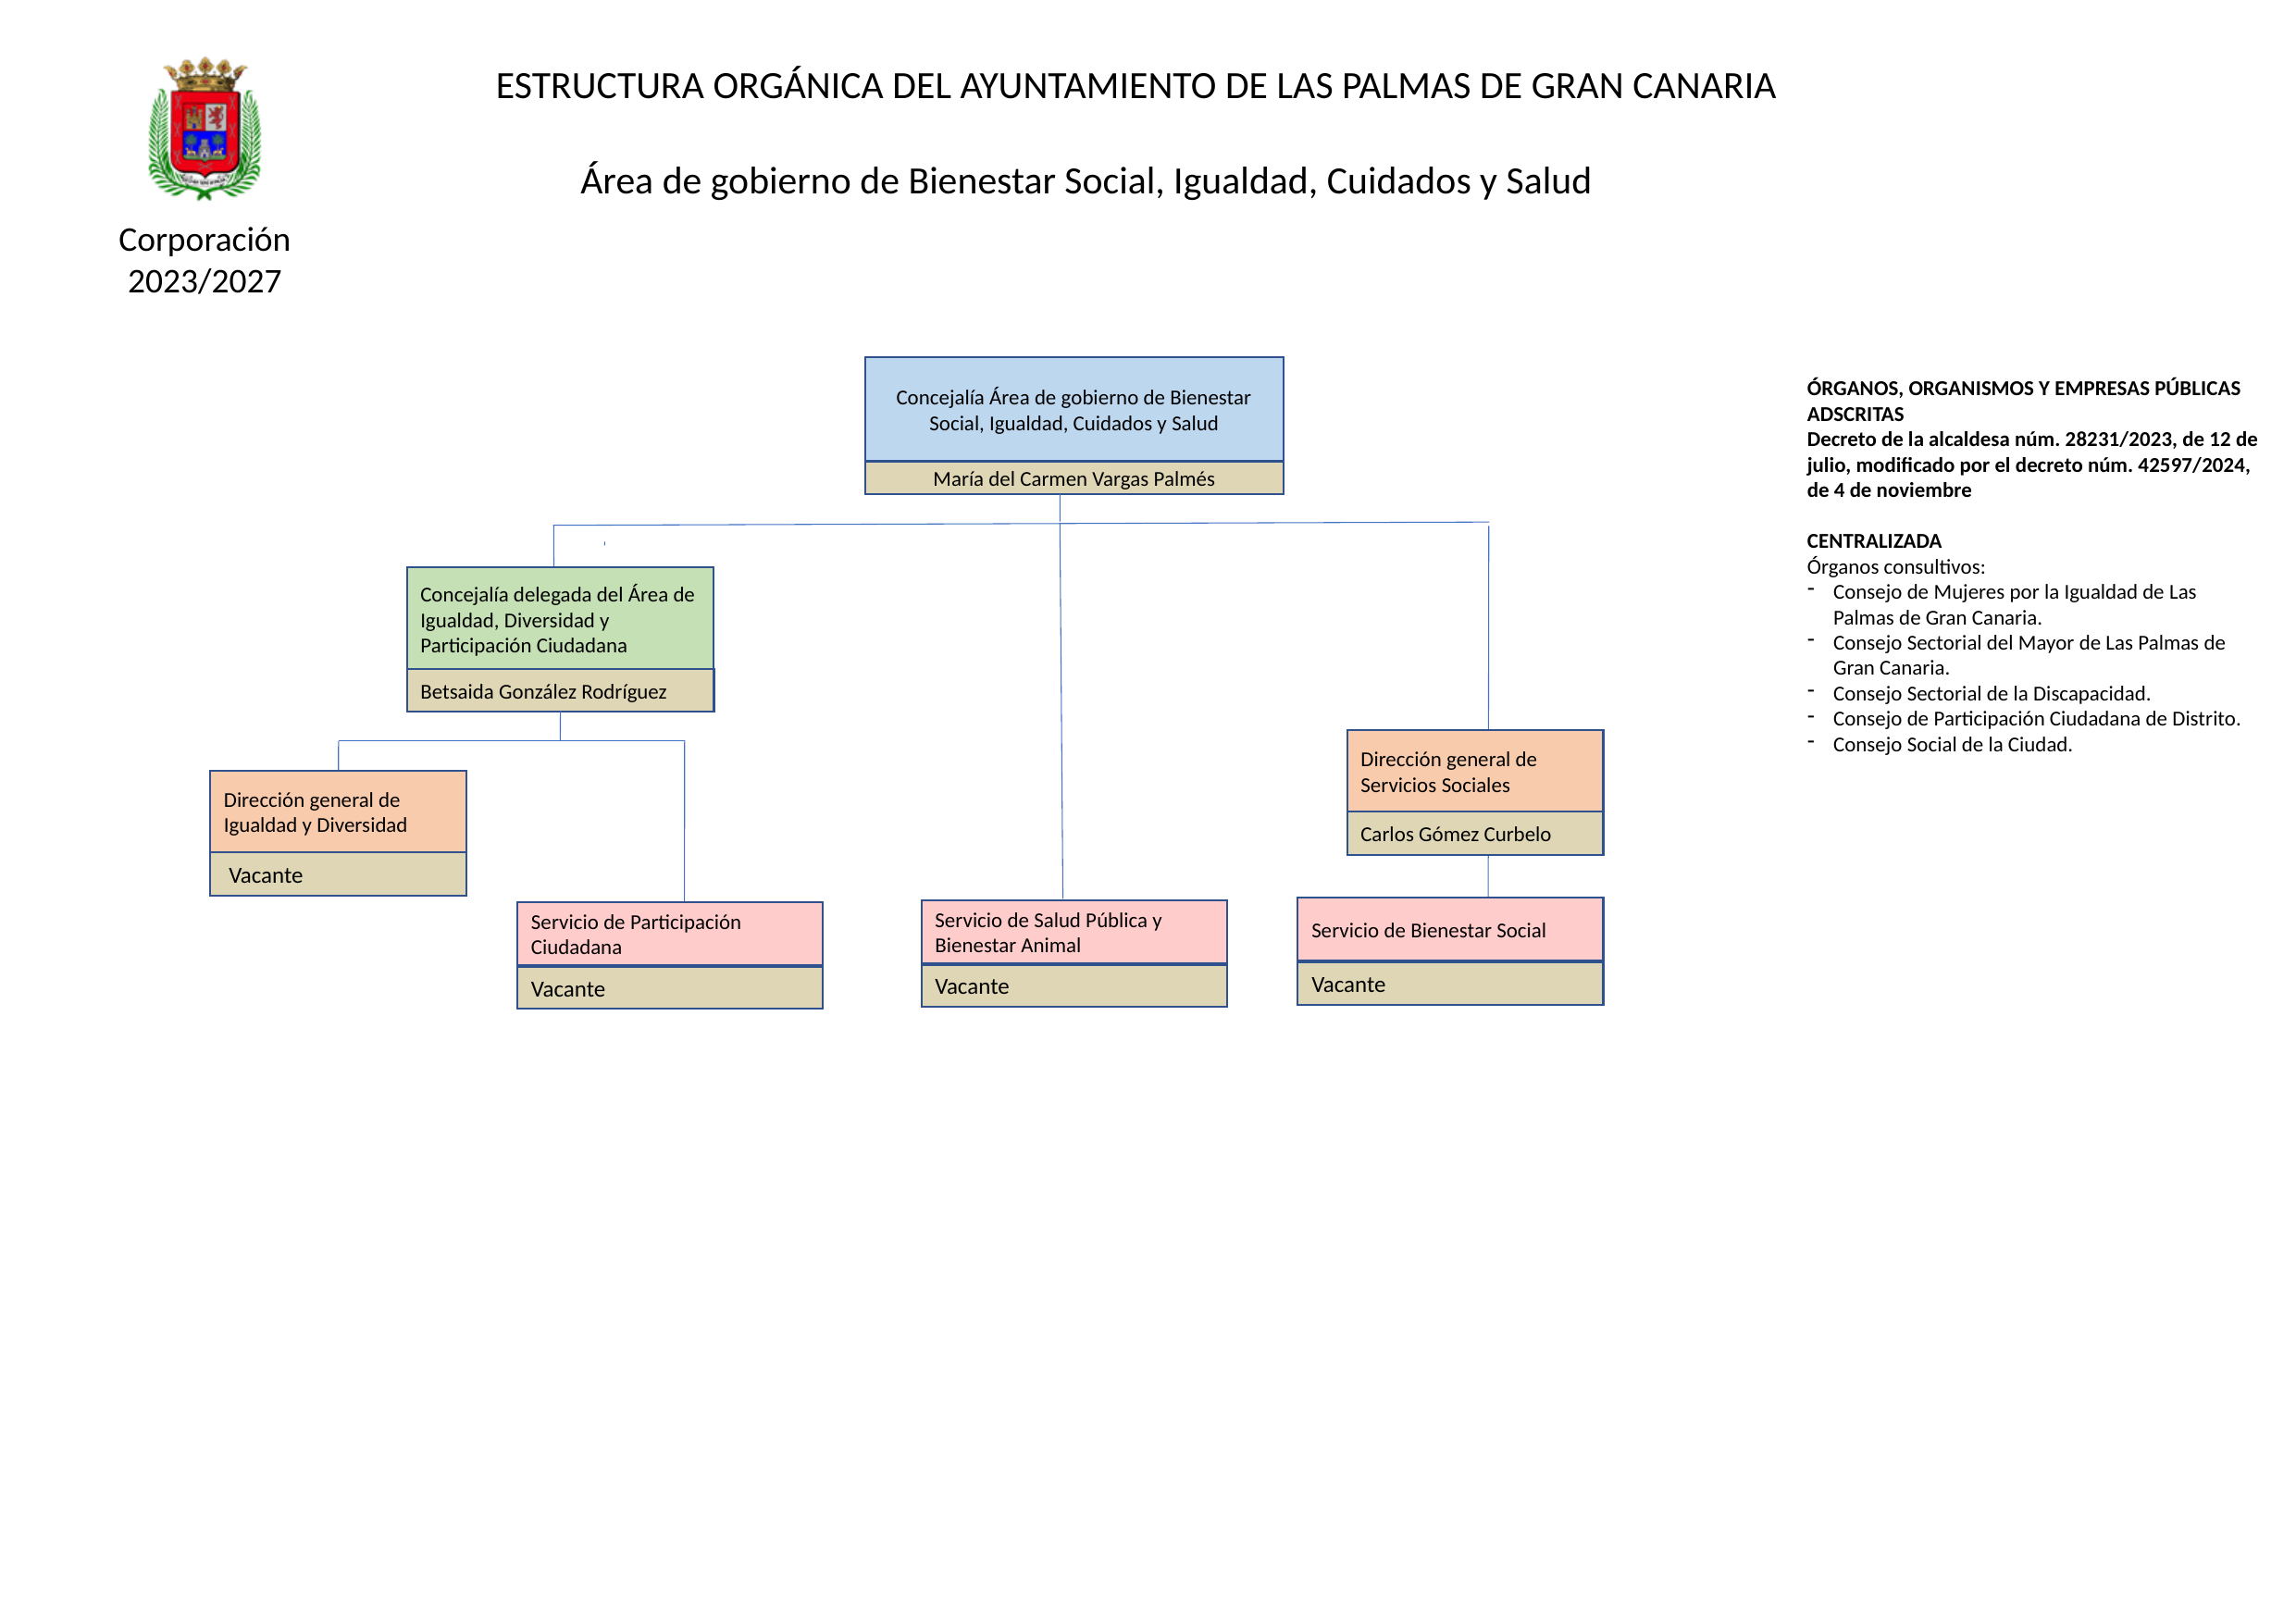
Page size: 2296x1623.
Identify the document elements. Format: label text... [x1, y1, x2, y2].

text_box Corporación 2023/2027 [82, 209, 328, 307]
text_box Concejalía delegada del Área de Igualdad, Diversidad y Participación Ciudadana [406, 567, 714, 668]
text_box Vacante [210, 852, 466, 897]
text_box María del Carmen Vargas Palmés [864, 461, 1284, 495]
text_box ESTRUCTURA ORGÁNICA DEL AYUNTAMIENTO DE LAS PALMAS DE GRAN CANARIA [482, 53, 1800, 114]
text_box Vacante [517, 966, 824, 1010]
text_box ÓRGANOS, ORGANISMOS Y EMPRESAS PÚBLICAS ADSCRITAS Decreto de la alcaldesa núm. 28231/2023, de 12 de julio, modificado por el decreto núm. 42597/2024, de 4 de noviembre CENTRALIZADA Órganos consultivos: Consejo de Mujeres por la Igualdad de Las Palmas de Gran Canaria. Consejo Sectorial del Mayor de Las Palmas de Gran Canaria. Consejo Sectorial de la Discapacidad. Consejo de Participación Ciudadana de Distrito. Consejo Social de la Ciudad. [1793, 367, 2274, 814]
picture [146, 53, 263, 204]
text_box Betsaida González Rodríguez [406, 668, 714, 712]
text_box Carlos Gómez Curbelo [1347, 812, 1604, 856]
text_box Servicio de Bienestar Social [1297, 898, 1604, 961]
text_box Concejalía Área de gobierno de Bienestar Social, Igualdad, Cuidados y Salud [864, 357, 1284, 461]
text_box Área de gobierno de Bienestar Social, Igualdad, Cuidados y Salud [327, 148, 1847, 209]
text_box Vacante [1297, 962, 1604, 1005]
text_box Servicio de Participación Ciudadana [517, 901, 824, 965]
text_box Dirección general de Igualdad y Diversidad [210, 770, 466, 852]
text_box Servicio de Salud Pública y Bienestar Animal [921, 899, 1227, 963]
text_box Vacante [921, 964, 1227, 1008]
text_box Dirección general de Servicios Sociales [1347, 729, 1604, 812]
